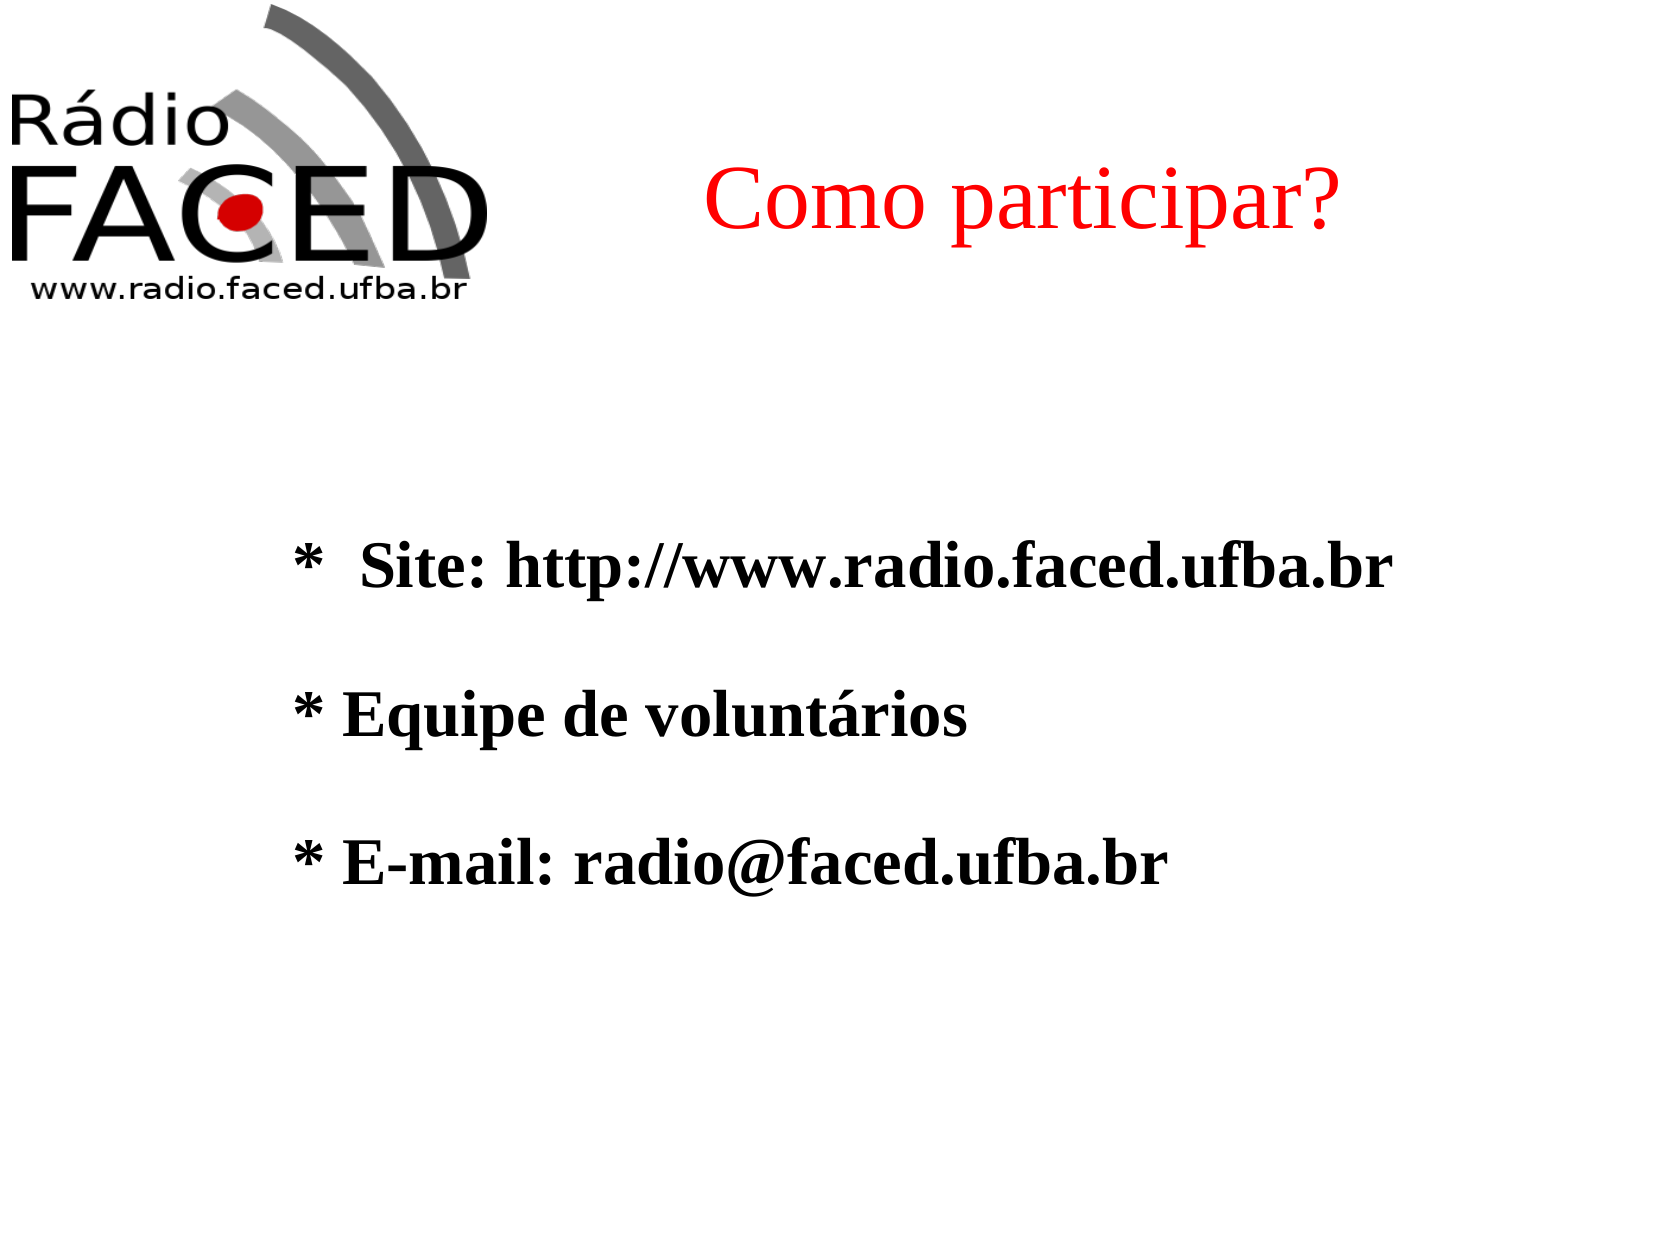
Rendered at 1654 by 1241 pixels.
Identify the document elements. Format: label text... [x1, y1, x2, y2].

picture [12, 4, 487, 306]
title Como participar? [524, 93, 1522, 301]
subtitle * Site: http://www.radio.faced.ufba.br * Equipe de voluntários * E-mail: radio@faced.ufba.br [225, 425, 1566, 1077]
